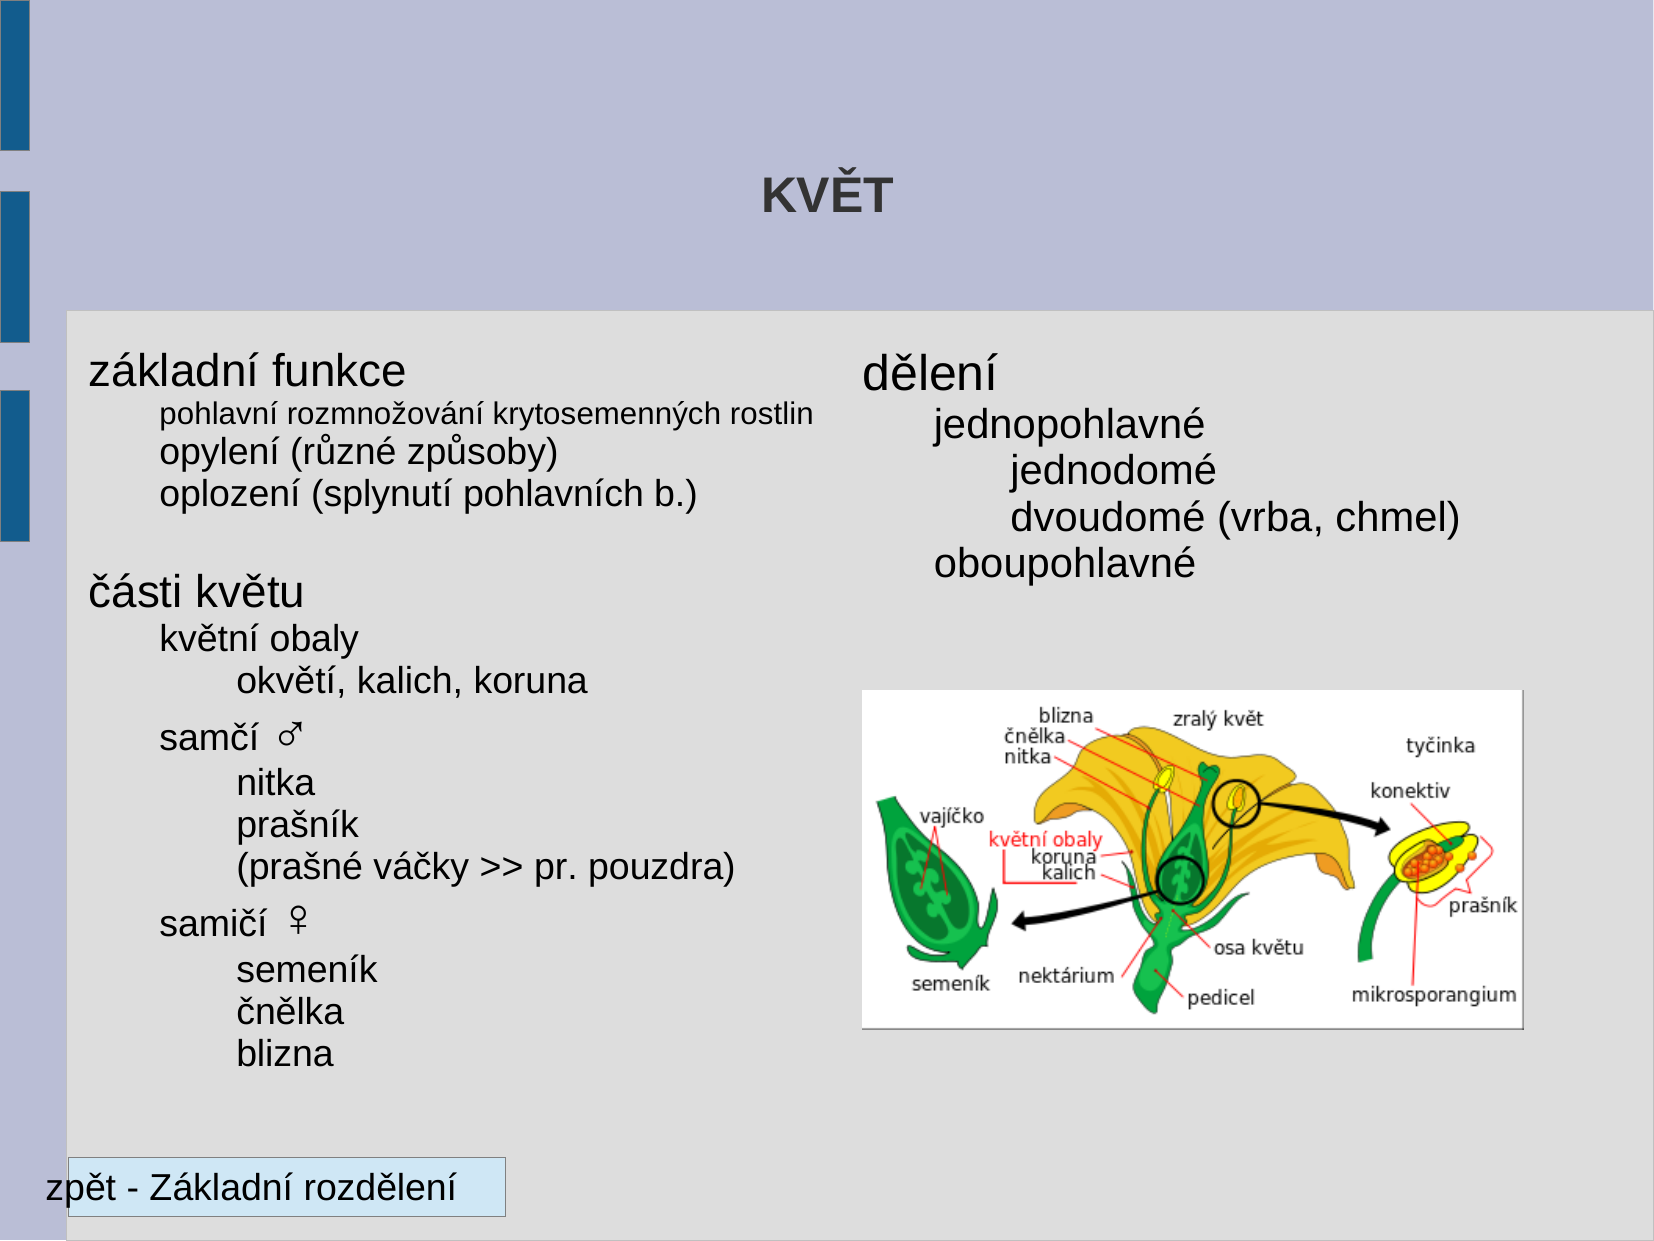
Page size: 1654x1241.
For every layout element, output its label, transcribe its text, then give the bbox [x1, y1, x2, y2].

text_box zpět - Základní rozdělení [68, 1157, 506, 1217]
list základní funkce pohlavní rozmnožování krytosemenných rostlin opylení (různé způsoby) oplození (splynutí pohlavních b.) části květu květní obaly okvětí, kalich, koruna samčí ♂ nitka prašník (prašné váčky >> pr. pouzdra) samičí ♀ semeník čnělka blizna [70, 344, 845, 1127]
picture [862, 690, 1524, 1030]
title KVĚT [121, 91, 1534, 299]
list dělení jednopohlavné jednodomé dvoudomé (vrba, chmel) oboupohlavné [845, 344, 1535, 1127]
